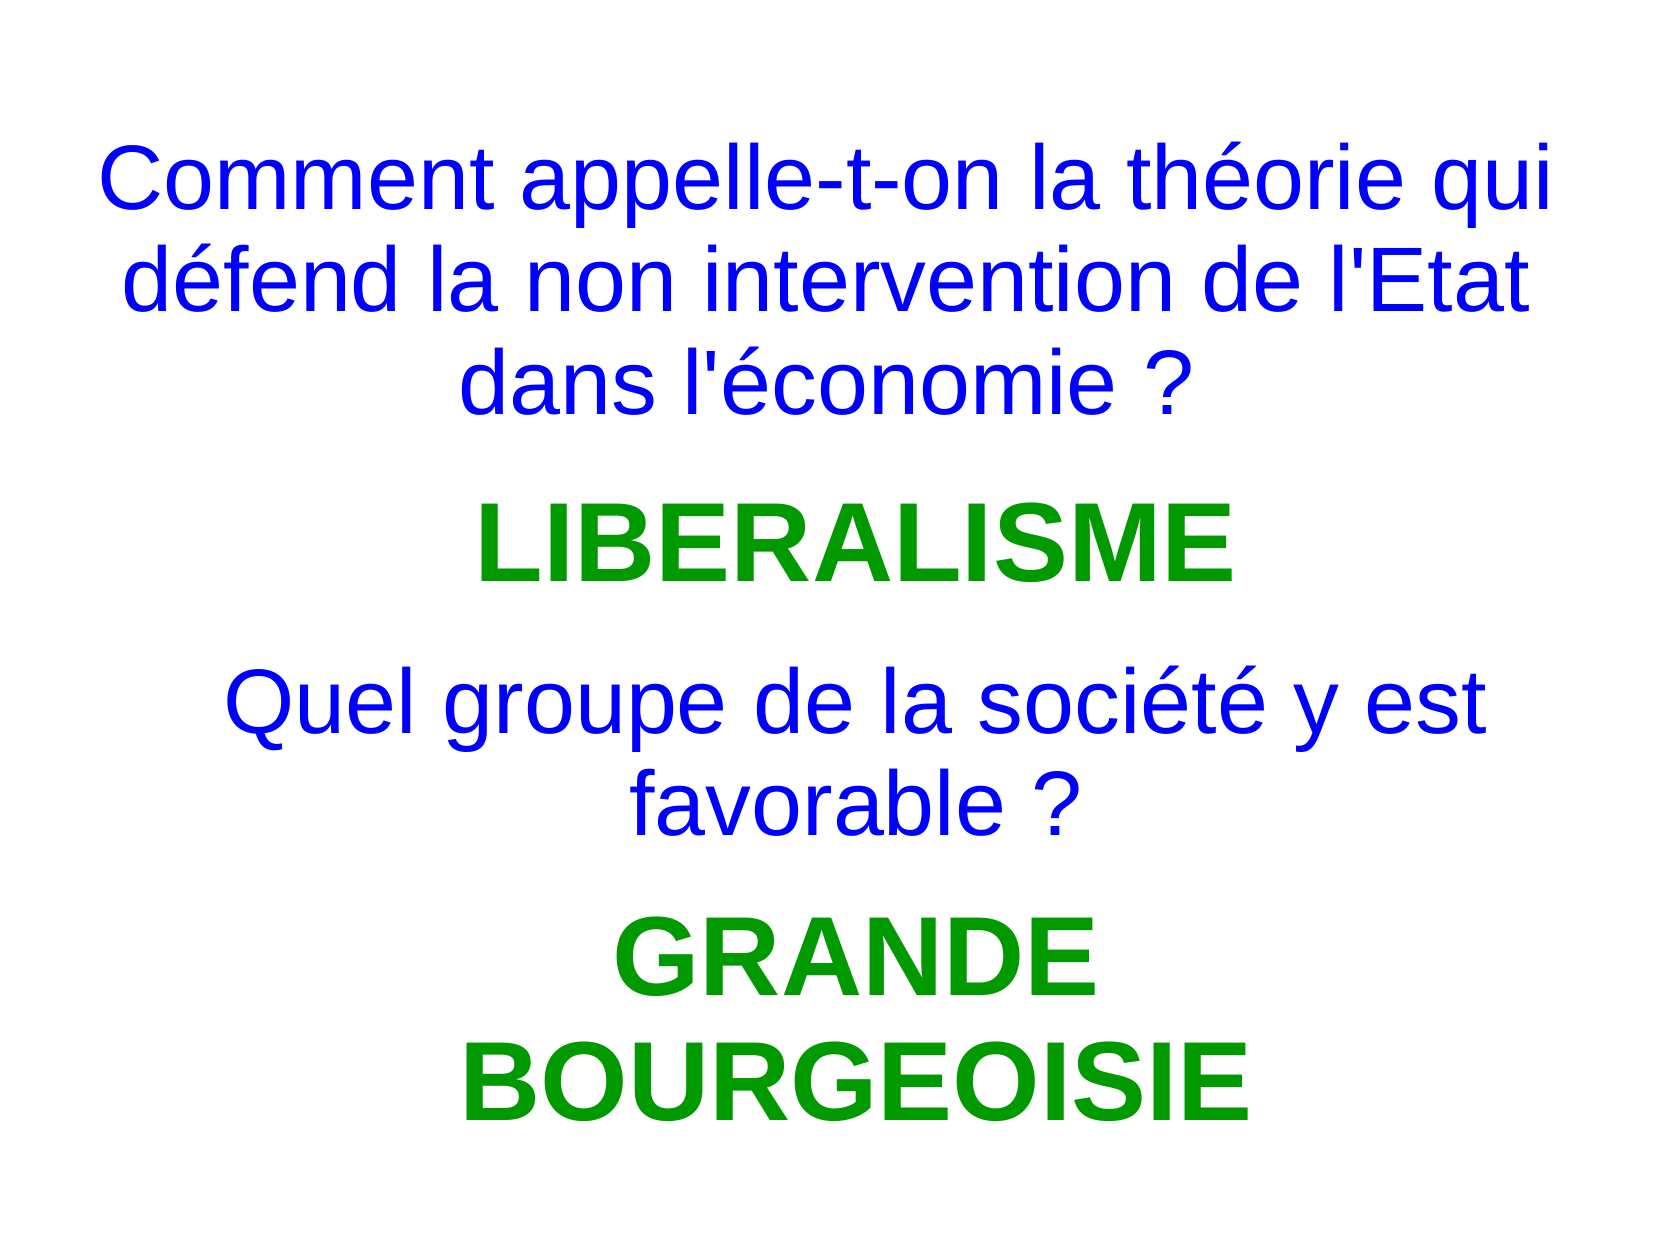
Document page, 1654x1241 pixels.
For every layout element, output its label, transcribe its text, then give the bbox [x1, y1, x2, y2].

text_box LIBERALISME [295, 472, 1418, 589]
title Comment appelle-t-on la théorie qui défend la non intervention de l'Etat dans l'économie ? [29, 28, 1625, 532]
text_box GRANDE BOURGEOISIE [295, 885, 1418, 1152]
title Quel groupe de la société y est favorable ? [59, 589, 1654, 916]
